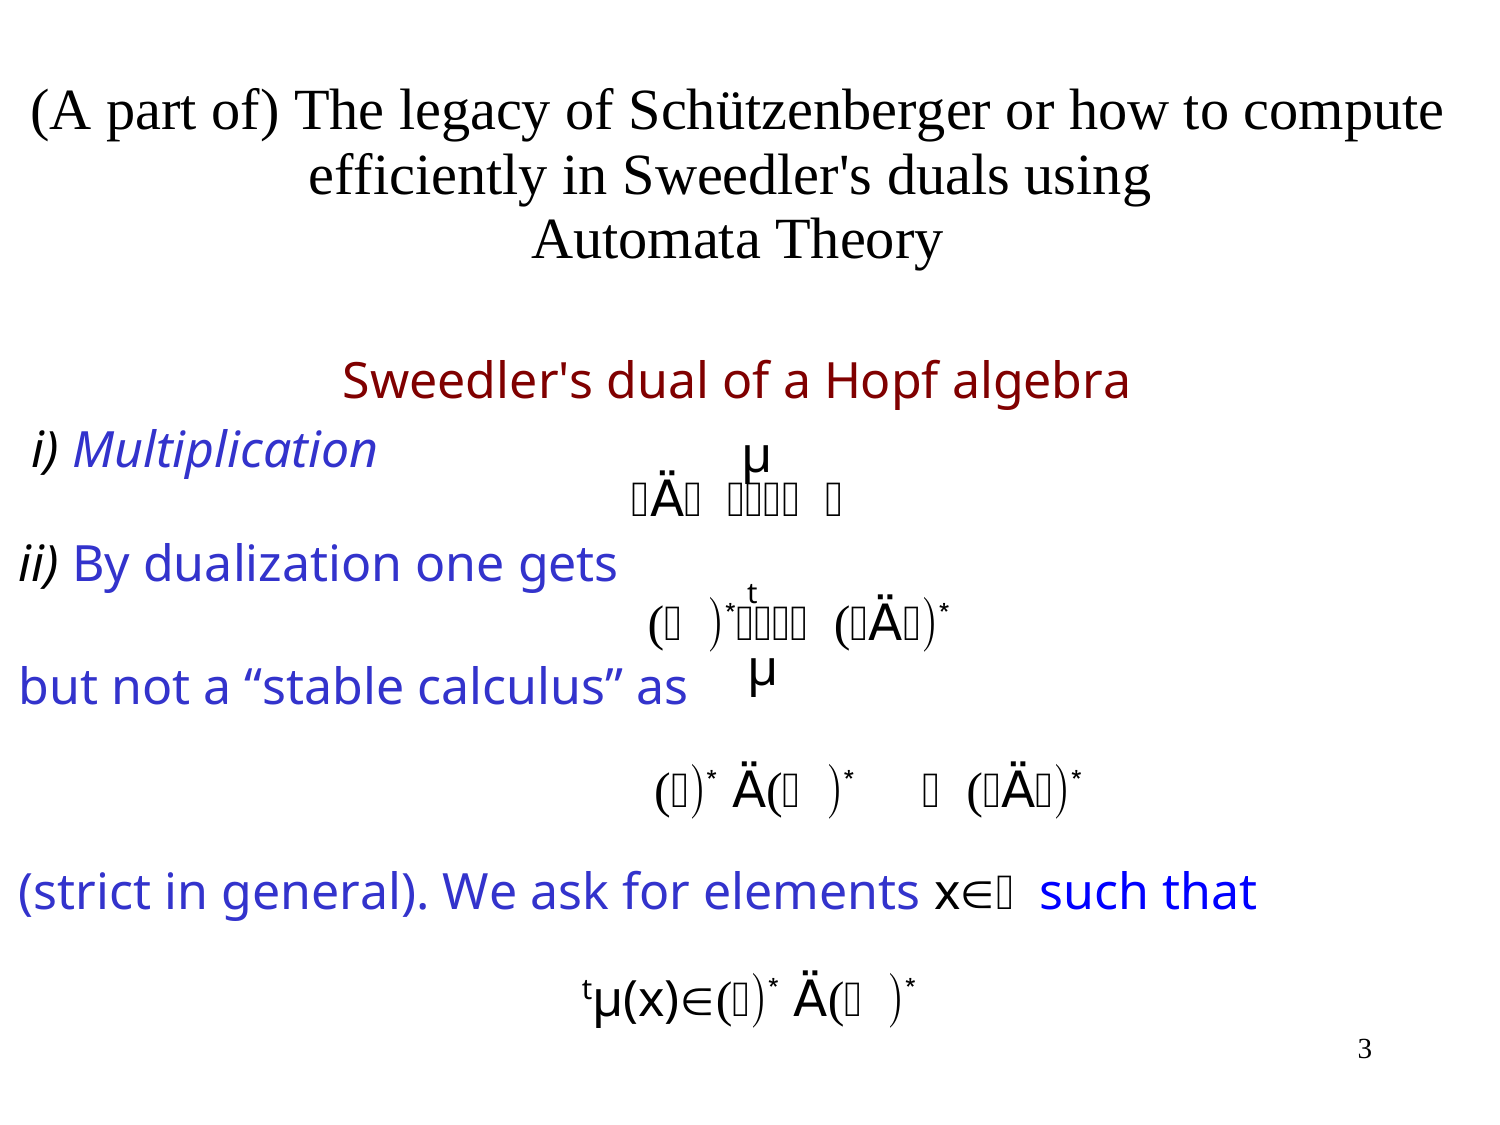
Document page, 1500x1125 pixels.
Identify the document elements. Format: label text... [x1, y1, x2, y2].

text_box tµ [732, 561, 801, 660]
text_box ()* Ä( )*  (Ä)* [572, 755, 1164, 857]
text_box (A part of) The legacy of Schützenberger or how to compute efficiently in Sweedler's duals using Automata Theory Sweedler's dual of a Hopf algebra i) Multiplication Ä   ii) By dualization one gets ( )* (Ä)* but not a “stable calculus” as (strict in general). We ask for elements x such that [18, 70, 1472, 932]
text_box µ [726, 413, 784, 512]
text_box tµ(x)()* Ä( )* [567, 956, 981, 1058]
